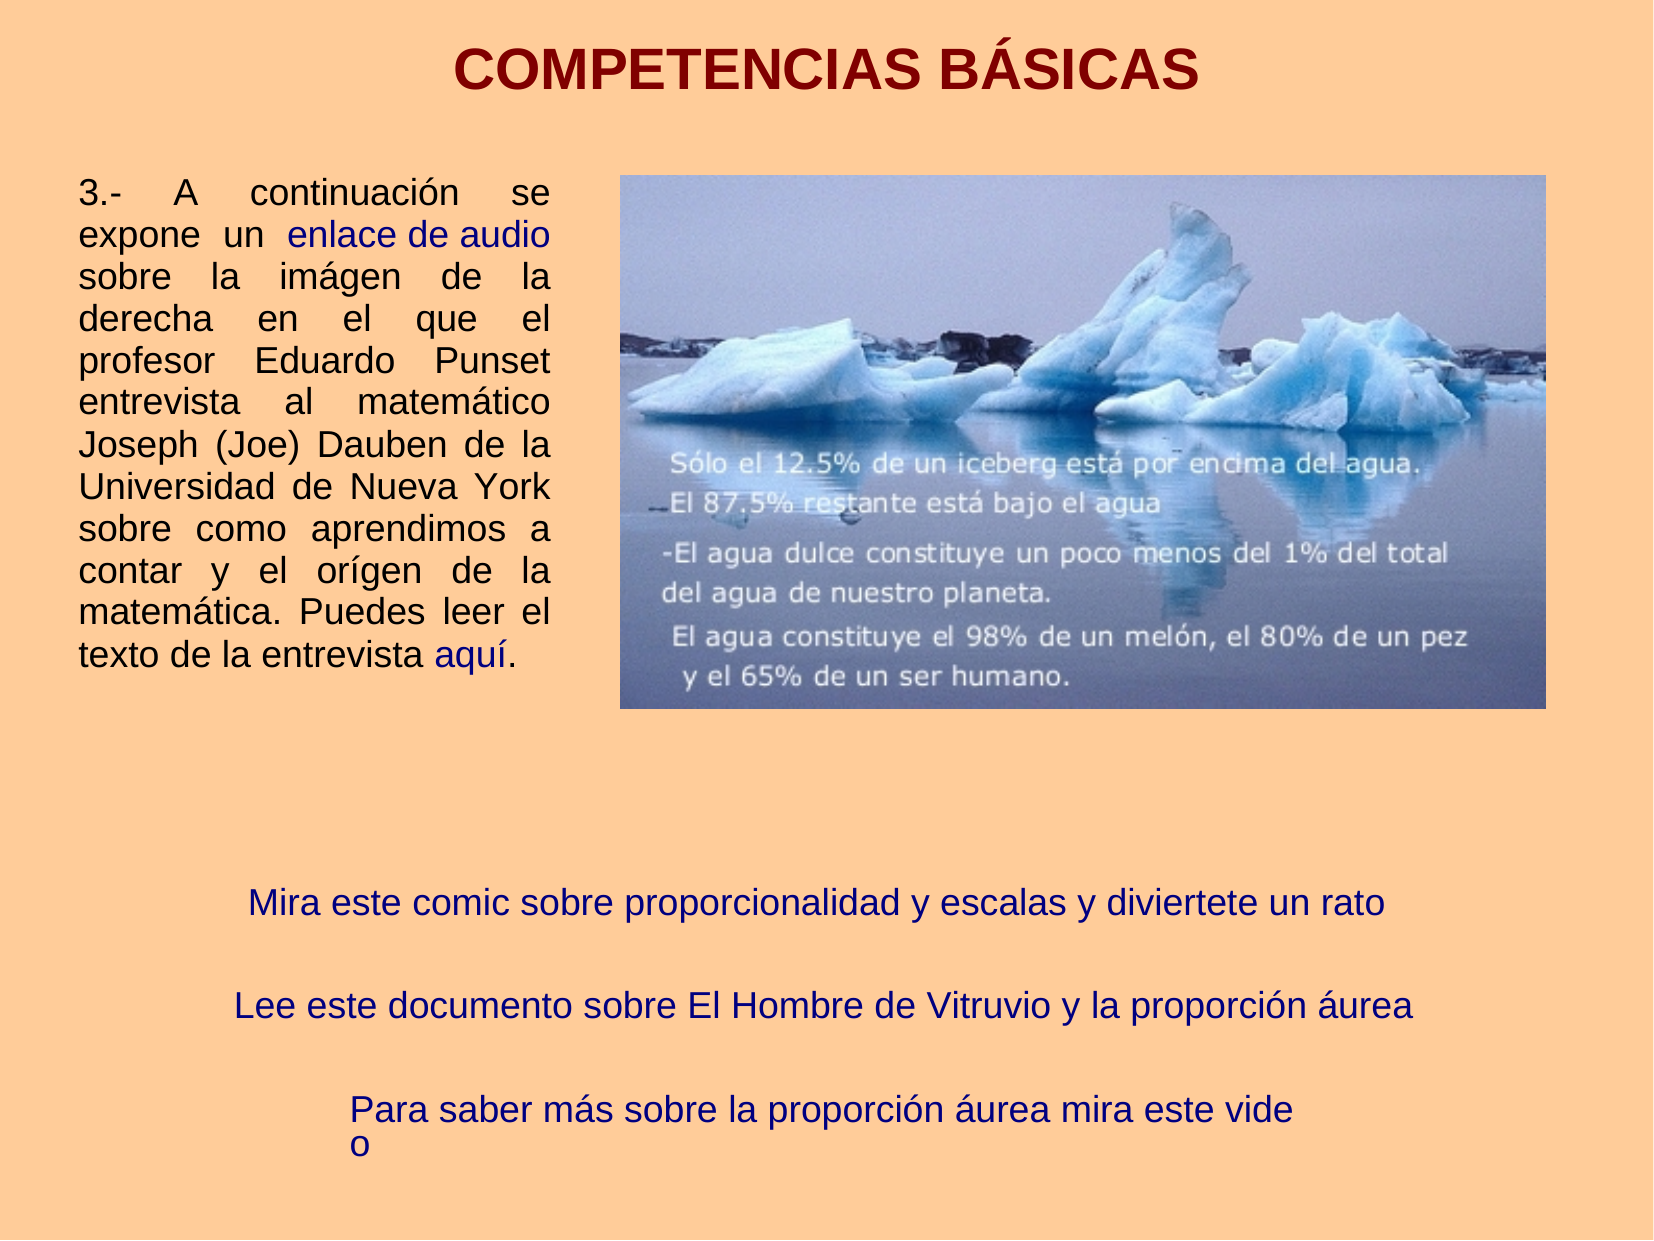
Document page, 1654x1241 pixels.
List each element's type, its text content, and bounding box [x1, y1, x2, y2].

text_box 3.- A continuación se expone un enlace de audio sobre la imágen de la derecha en el que el profesor Eduardo Punset entrevista al matemático Joseph (Joe) Dauben de la Universidad de Nueva York sobre como aprendimos a contar y el orígen de la matemática. Puedes leer el texto de la entrevista aquí. [63, 163, 566, 684]
text_box Para saber más sobre la proporción áurea mira este video [334, 1080, 1319, 1152]
text_box COMPETENCIAS BÁSICAS [428, 29, 1226, 111]
text_box Mira este comic sobre proporcionalidad y escalas y diviertete un rato [233, 873, 1421, 945]
text_box Lee este documento sobre El Hombre de Vitruvio y la proporción áurea [219, 977, 1435, 1049]
picture [620, 175, 1546, 709]
